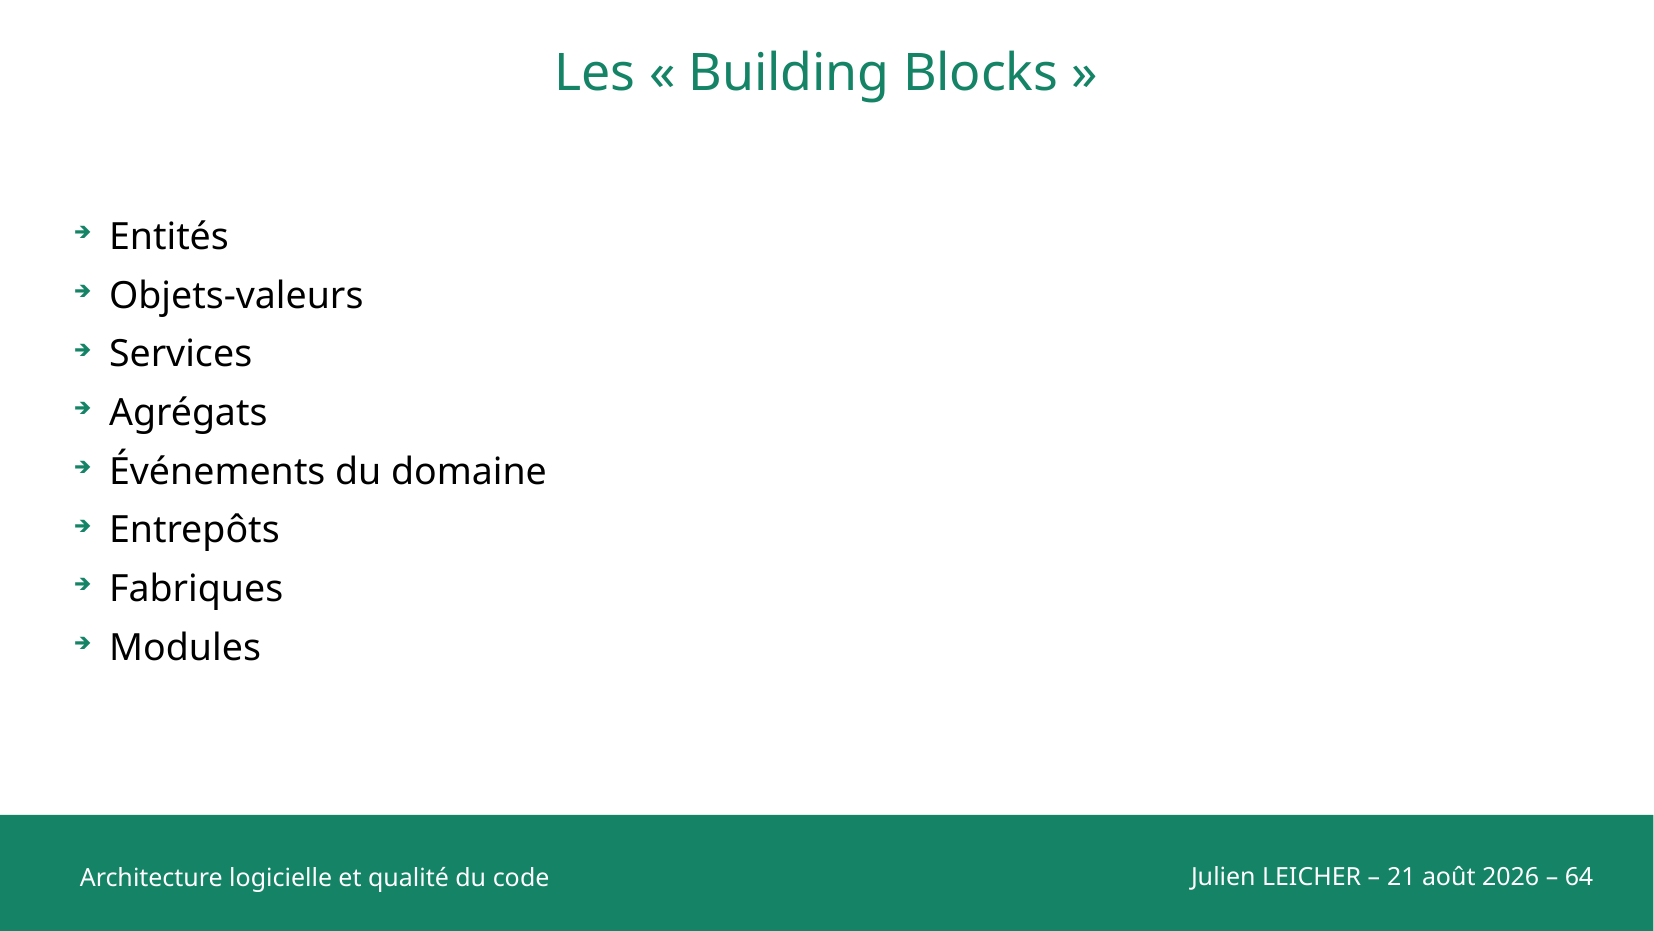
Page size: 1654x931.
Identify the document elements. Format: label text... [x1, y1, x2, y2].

text_box Julien LEICHER – 7 mars 2022 – <numéro> [0, 814, 1654, 931]
text_box Entités Objets-valeurs Services Agrégats Événements du domaine Entrepôts Fabriques Modules [59, 194, 1595, 678]
text_box Architecture logicielle et qualité du code [64, 852, 798, 898]
text_box Les « Building Blocks » [0, 27, 1654, 113]
